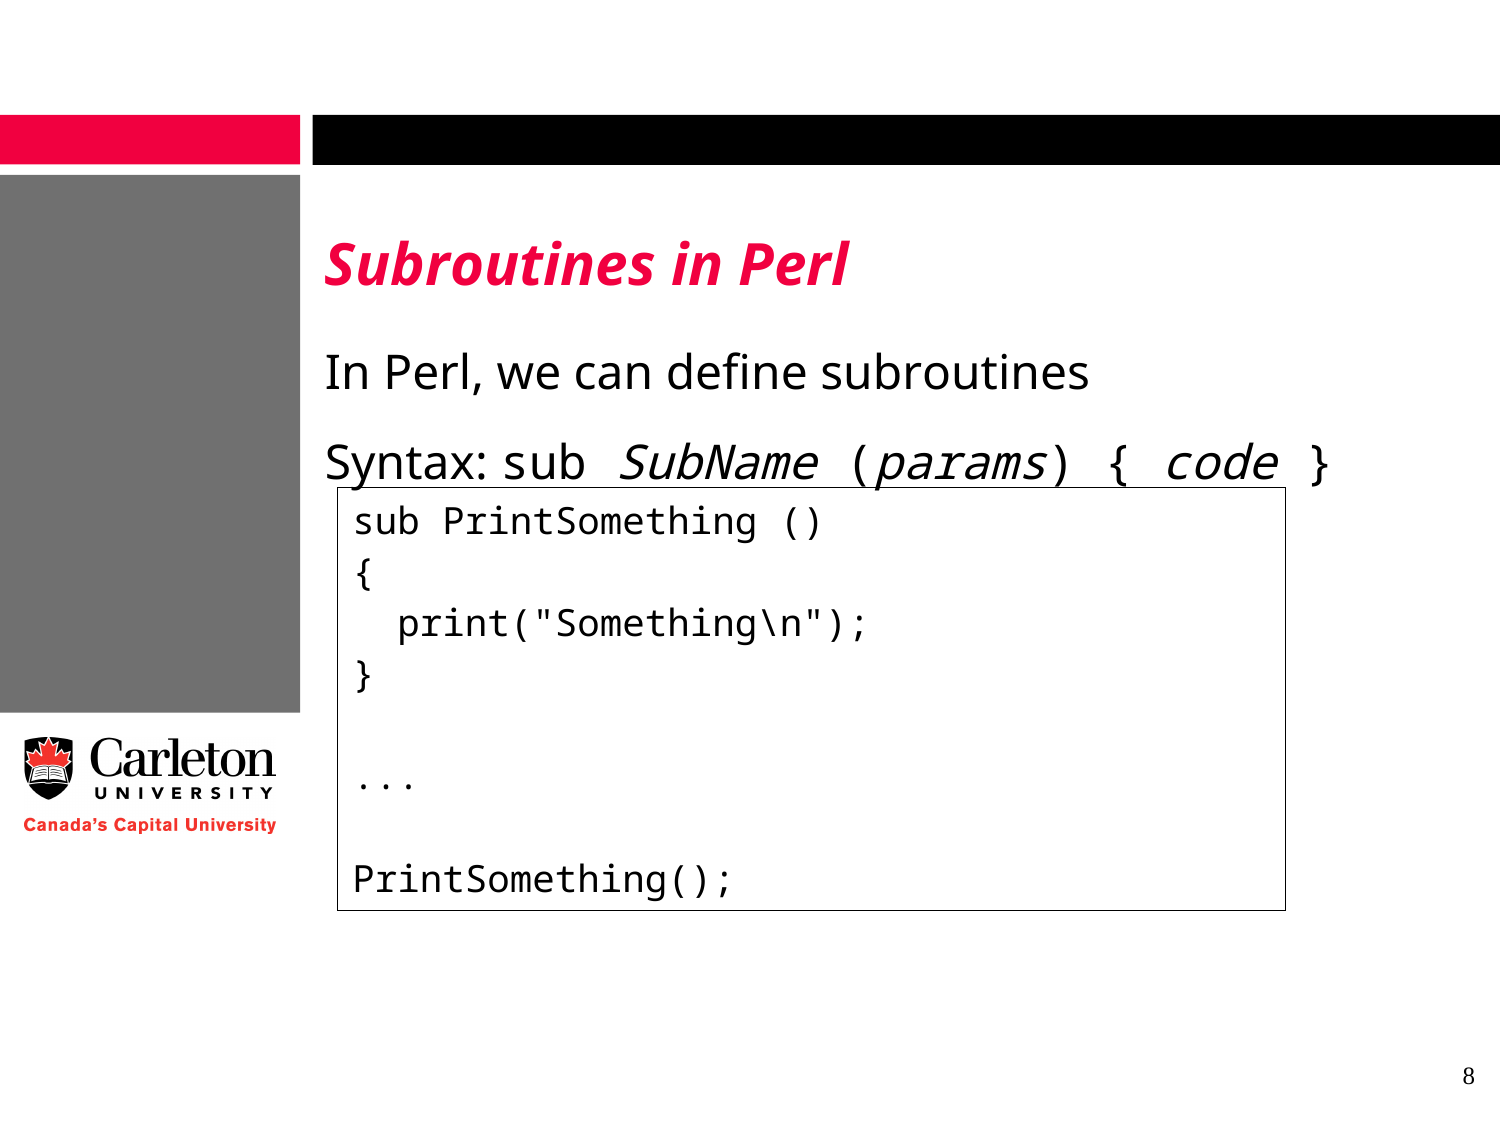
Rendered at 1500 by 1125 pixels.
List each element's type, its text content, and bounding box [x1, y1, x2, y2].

list In Perl, we can define subroutines Syntax: sub SubName (params) { code } [324, 324, 1450, 1036]
picture [24, 737, 276, 834]
text_box sub PrintSomething () { print("Something\n"); } ... PrintSomething(); [337, 487, 1286, 865]
title Subroutines in Perl [324, 194, 1450, 324]
